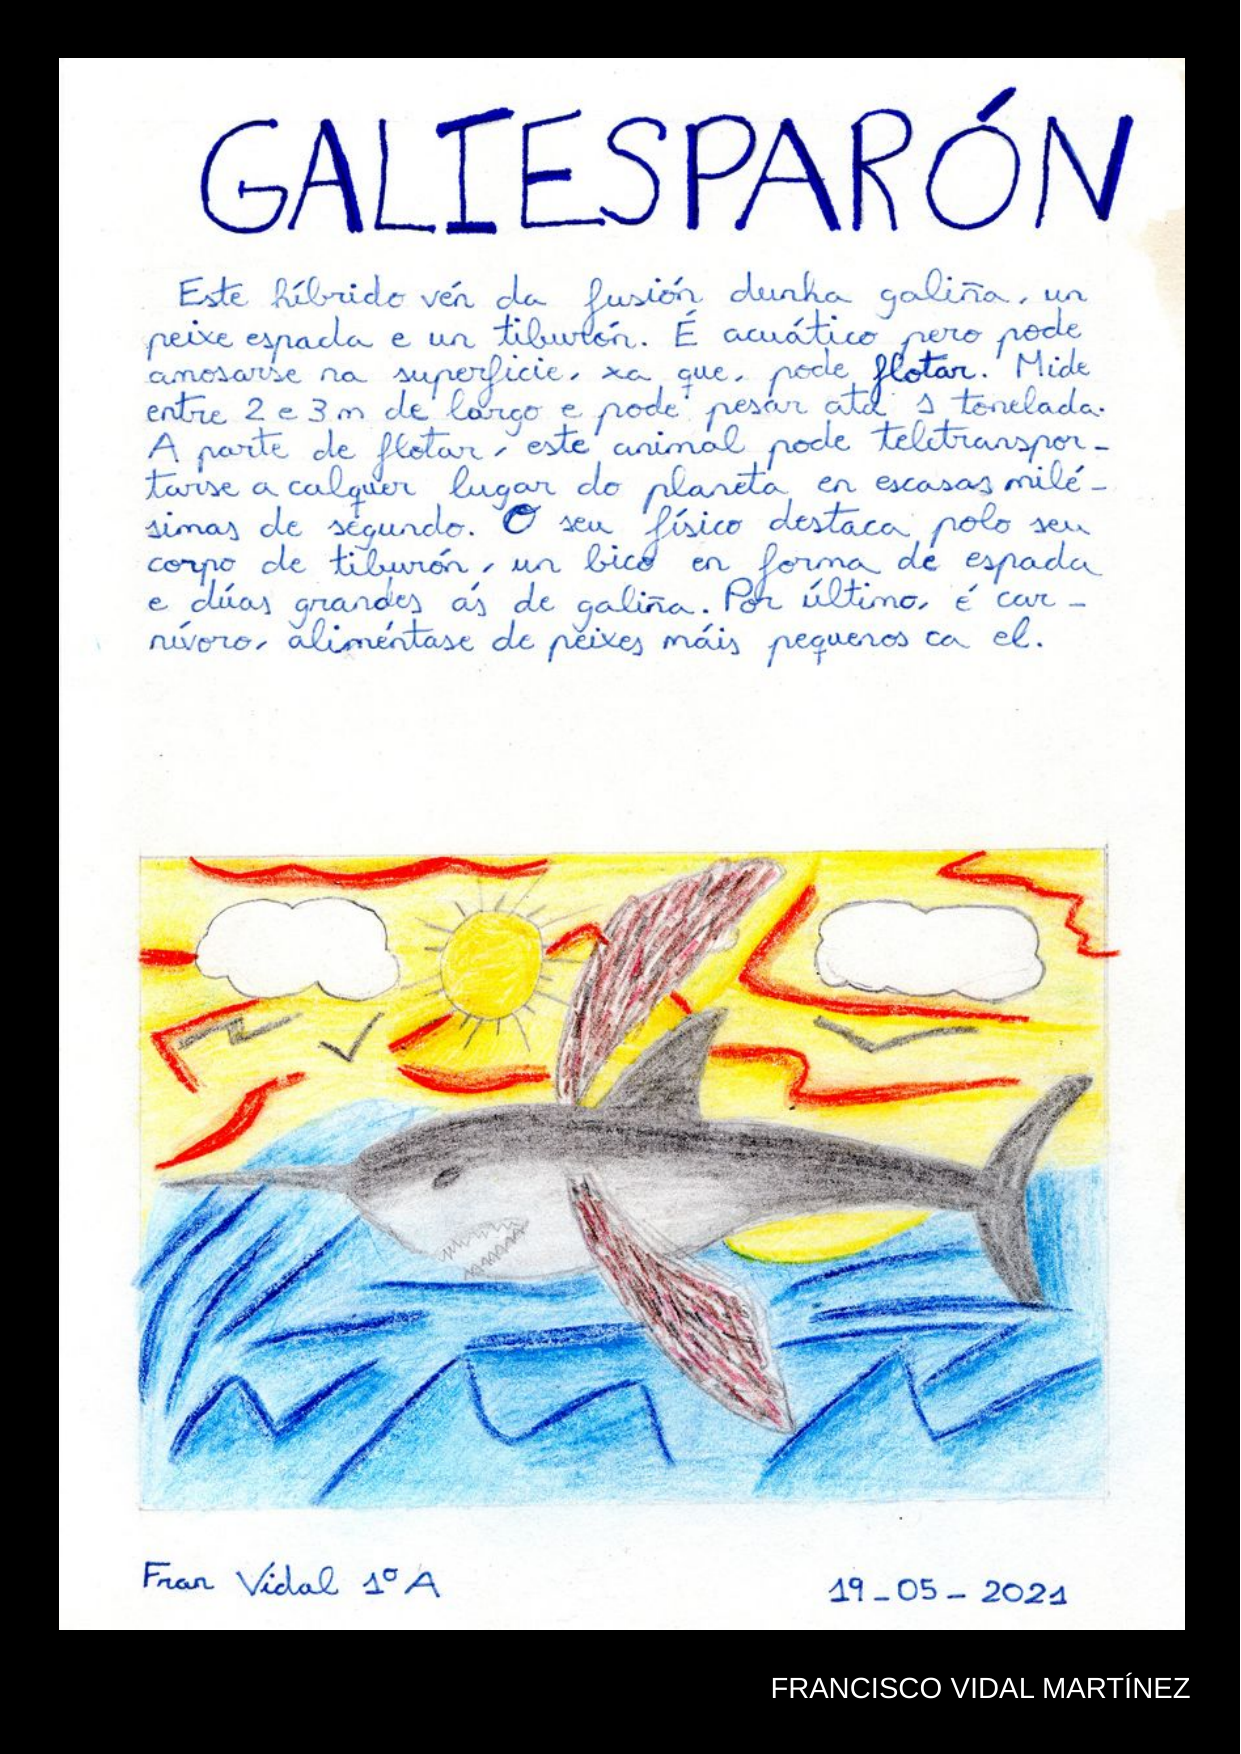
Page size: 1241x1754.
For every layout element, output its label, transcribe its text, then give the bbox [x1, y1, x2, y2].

text_box FRANCISCO VIDAL MARTÍNEZ [755, 1665, 1211, 1725]
picture [59, 58, 1185, 1630]
